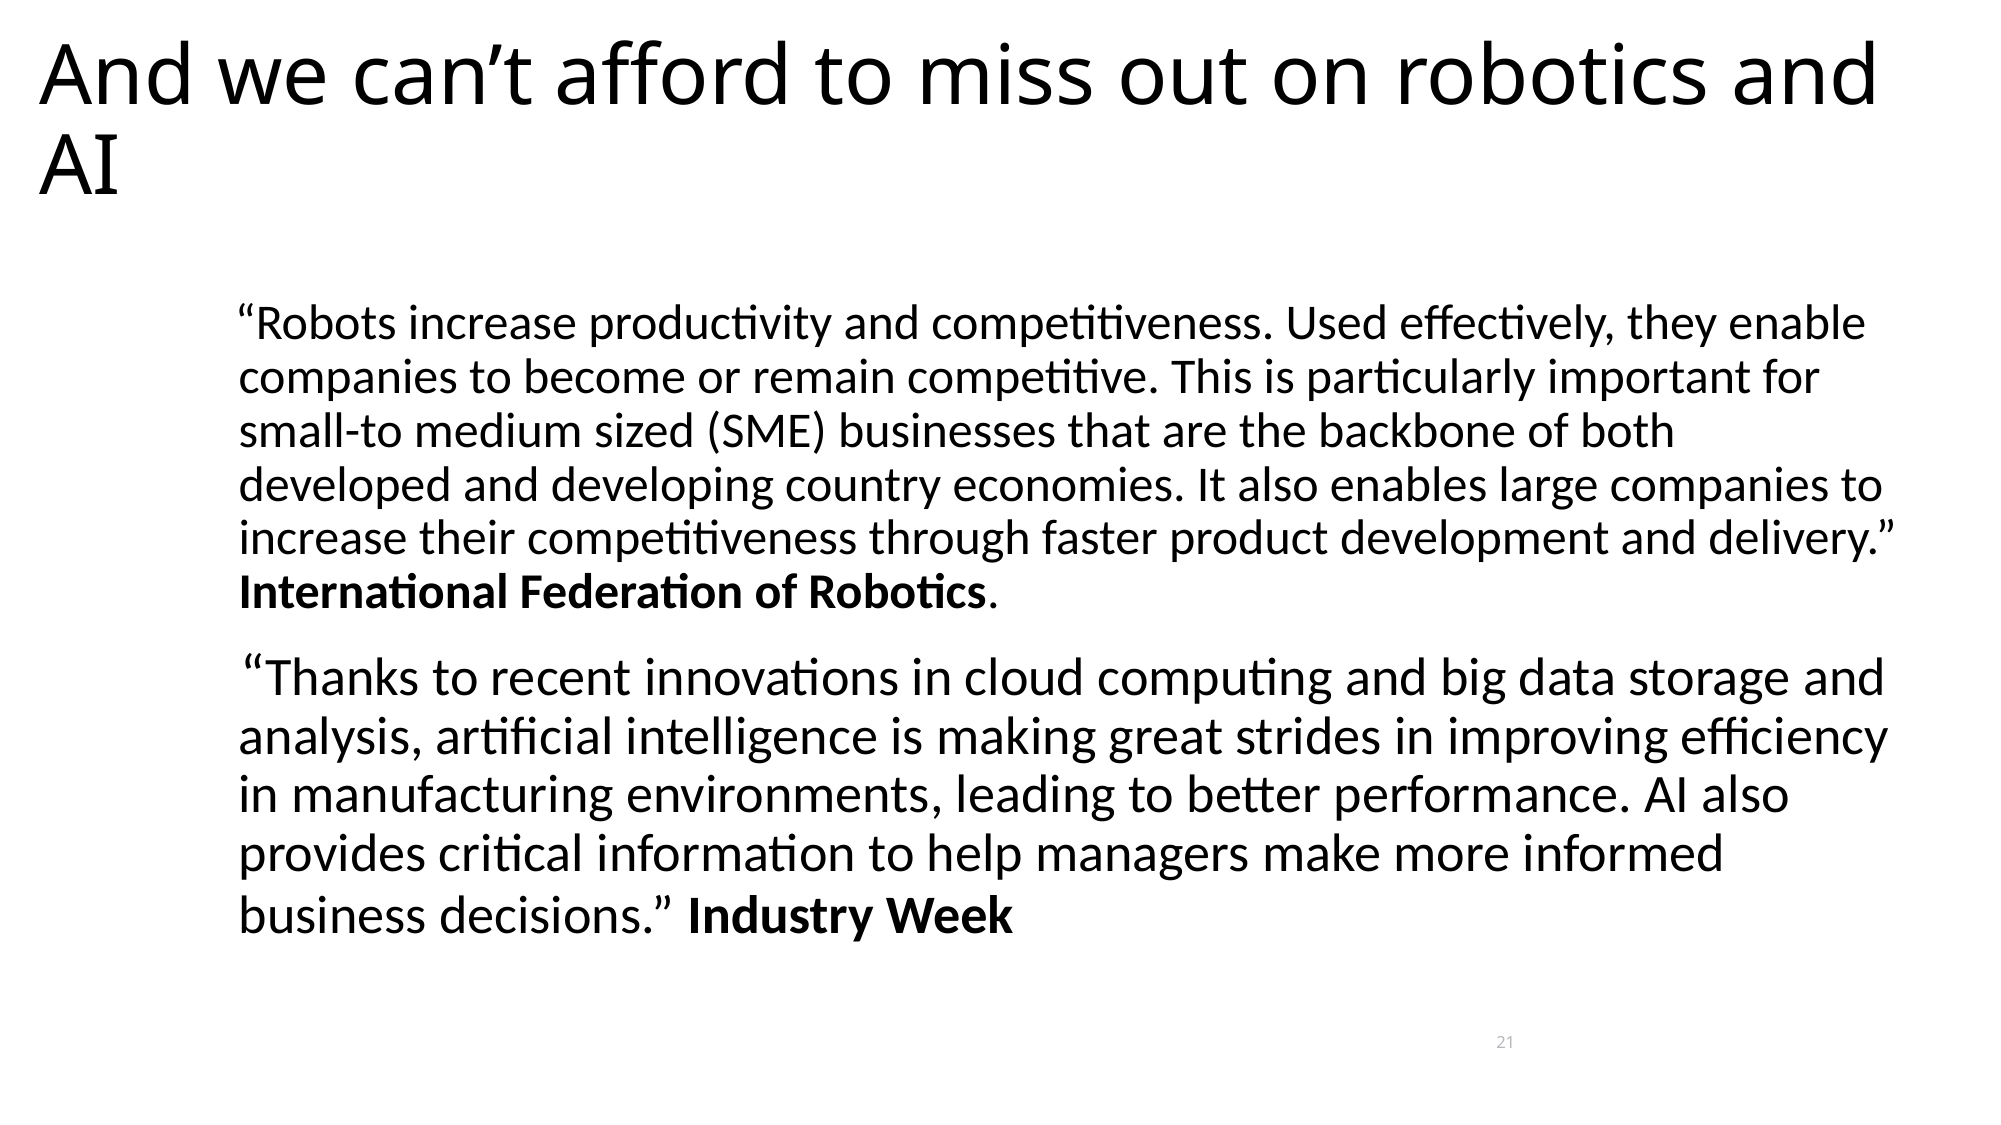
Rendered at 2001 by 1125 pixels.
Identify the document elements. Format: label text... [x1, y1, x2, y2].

text_box [1483, 1025, 1901, 1101]
title And we can’t afford to miss out on robotics and AI [24, 24, 1951, 163]
list “Robots increase productivity and competitiveness. Used effectively, they enable companies to become or remain competitive. This is particularly important for small-to medium sized (SME) businesses that are the backbone of both developed and developing country economies. It also enables large companies to increase their competitiveness through faster product development and delivery.” International Federation of Robotics. “Thanks to recent innovations in cloud computing and big data storage and analysis, artificial intelligence is making great strides in improving efficiency in manufacturing environments, leading to better performance. AI also provides critical information to help managers make more informed business decisions.” Industry Week [148, 214, 1913, 1001]
